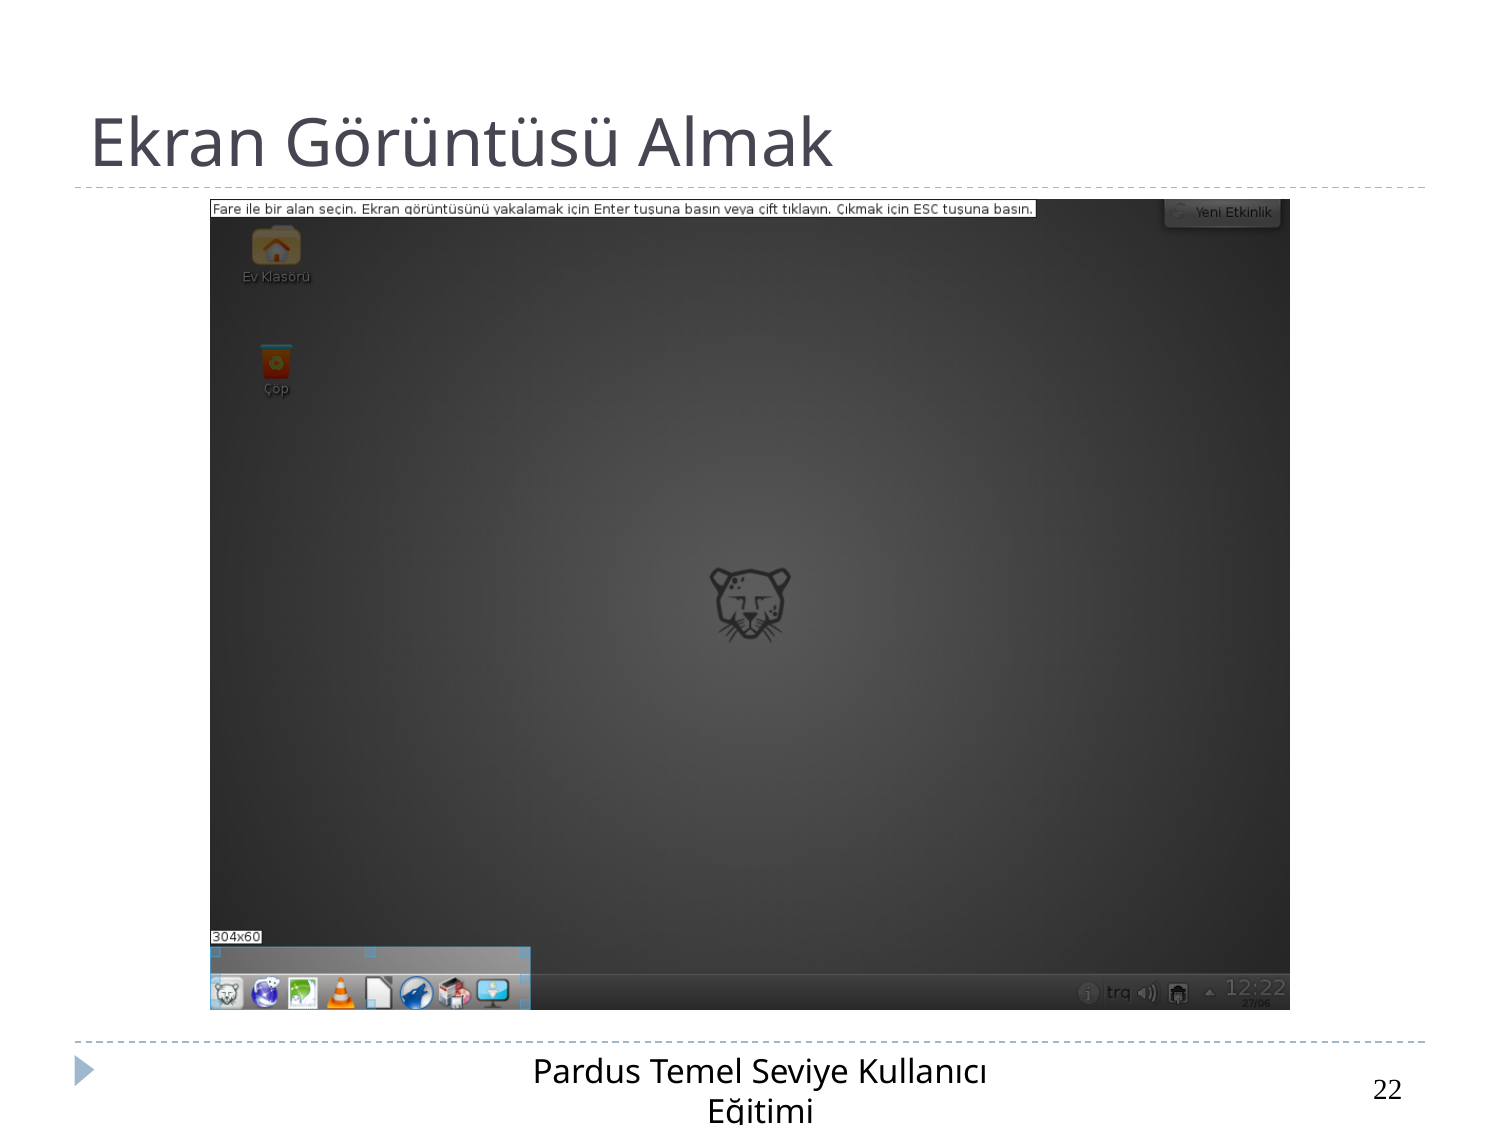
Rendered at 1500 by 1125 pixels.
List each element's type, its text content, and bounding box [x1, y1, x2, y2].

picture [210, 199, 1290, 1010]
title Ekran Görüntüsü Almak [75, 24, 1425, 188]
